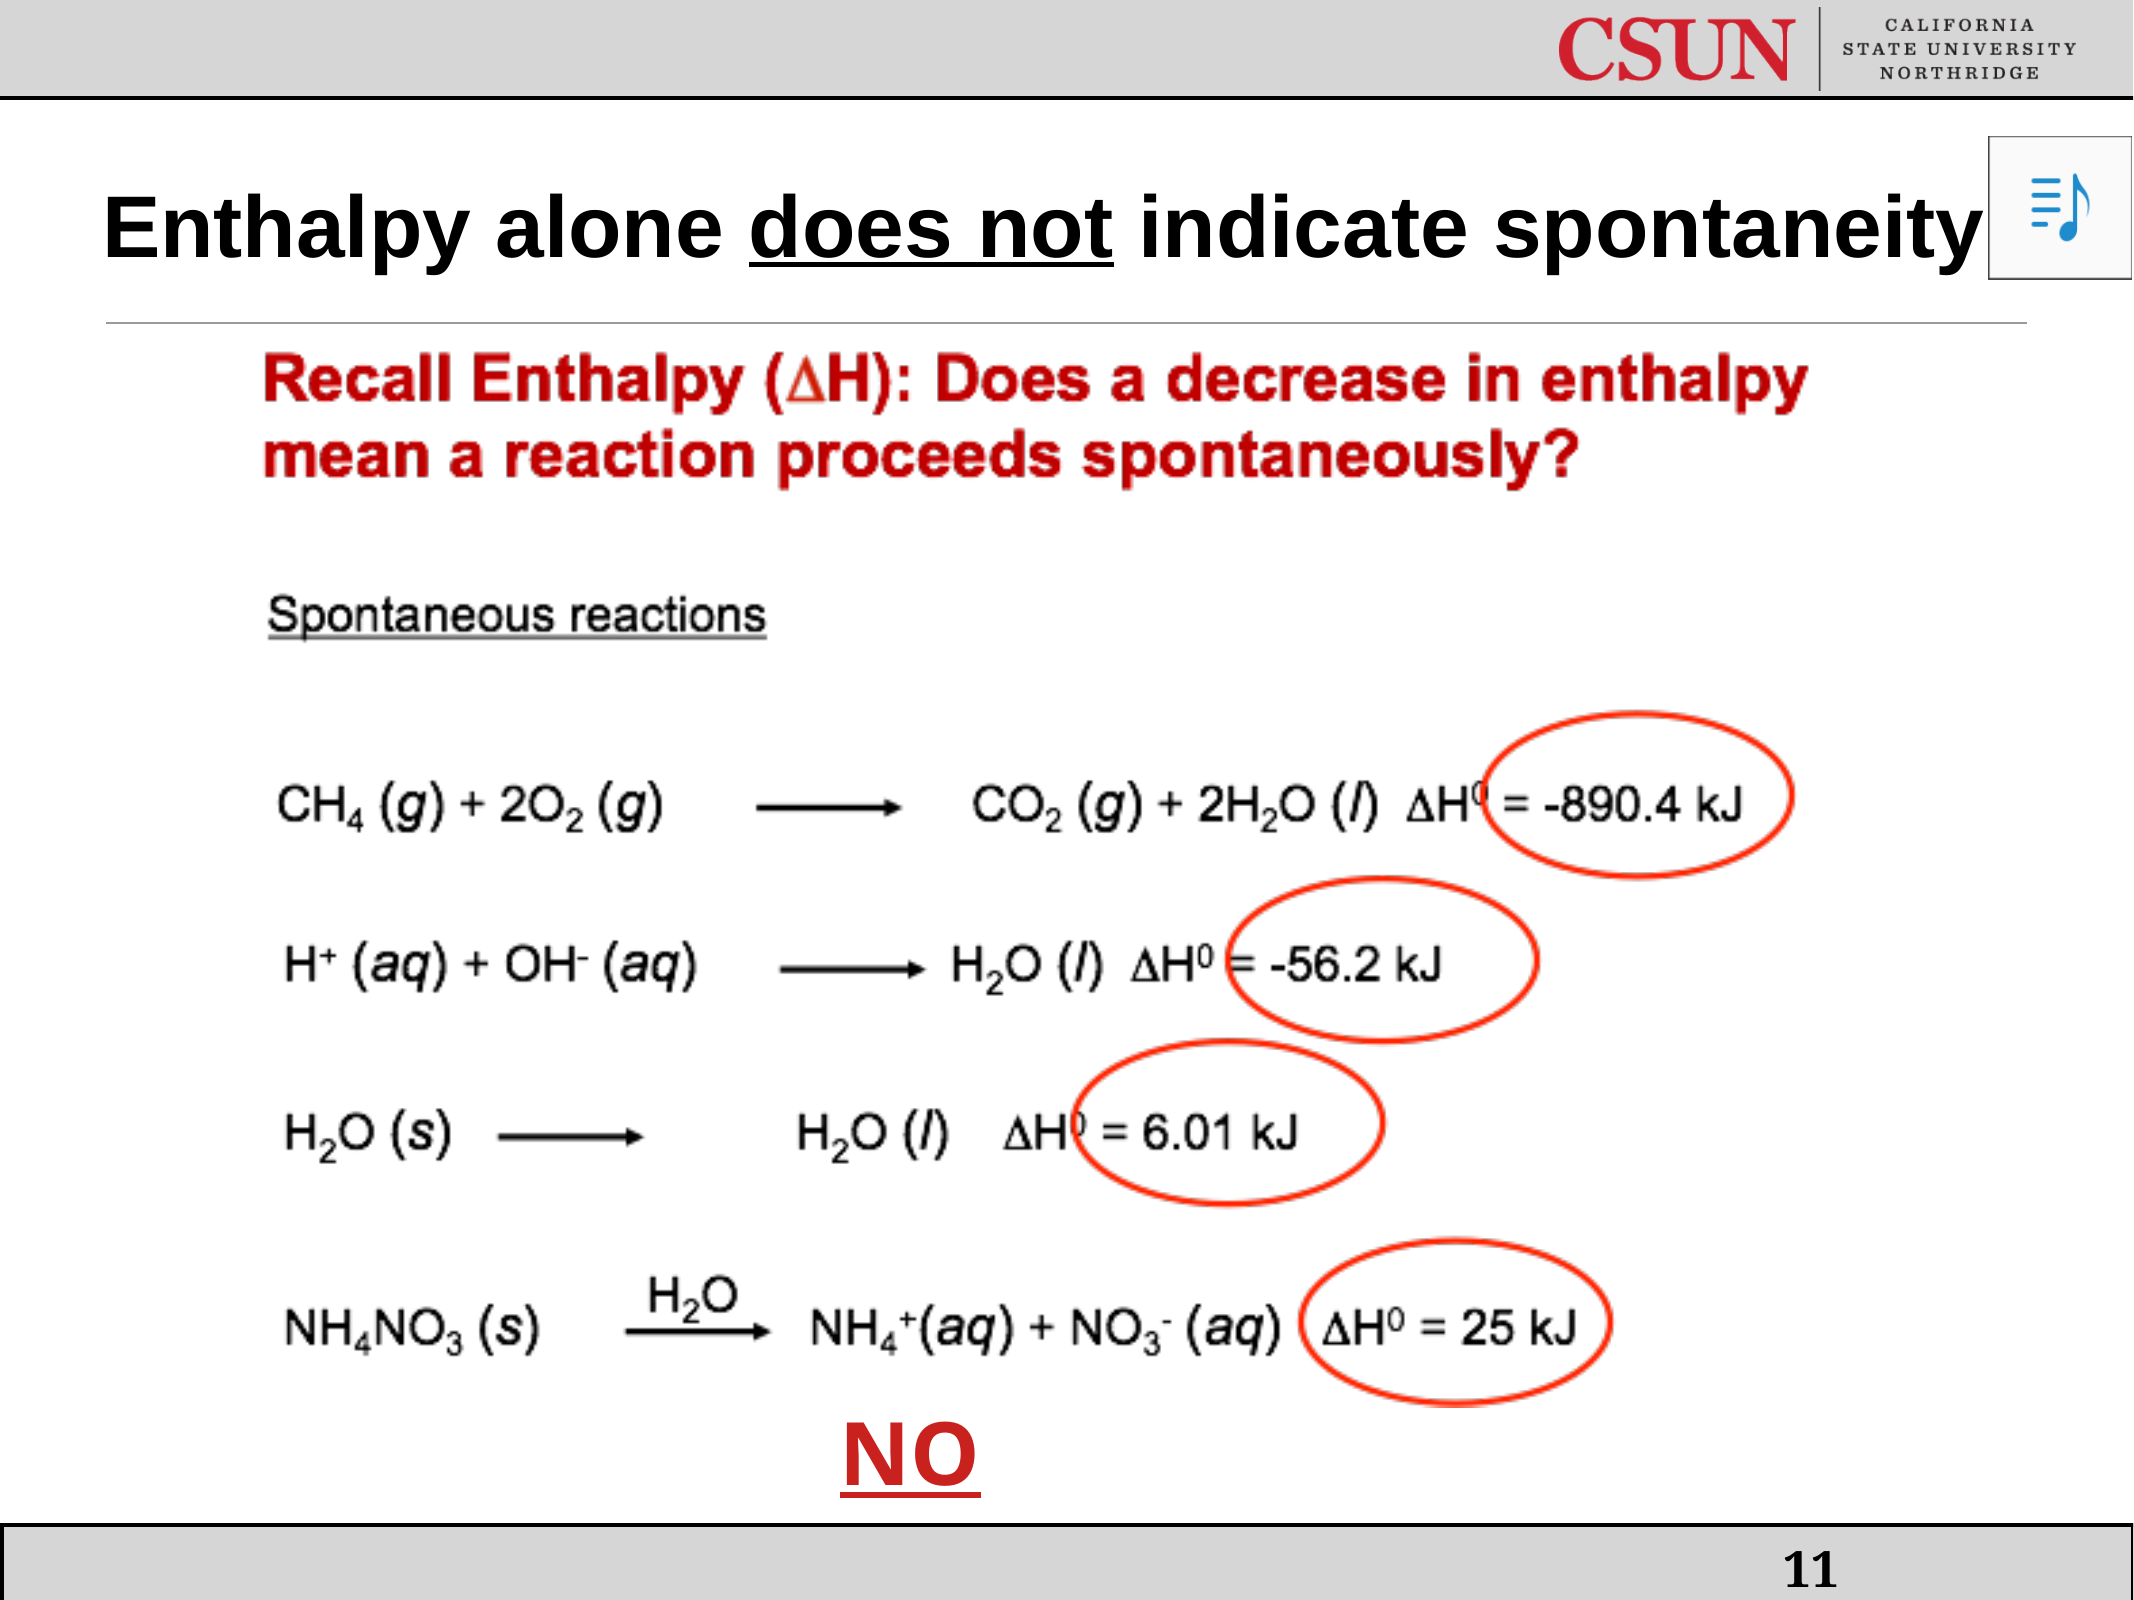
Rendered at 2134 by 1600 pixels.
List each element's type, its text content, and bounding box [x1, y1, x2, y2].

picture [1559, 7, 2076, 91]
text_box NO [825, 1390, 1003, 1510]
text_box [1987, 135, 2134, 281]
title Enthalpy alone does not indicate spontaneity [93, 104, 2040, 284]
picture [242, 326, 1893, 1409]
